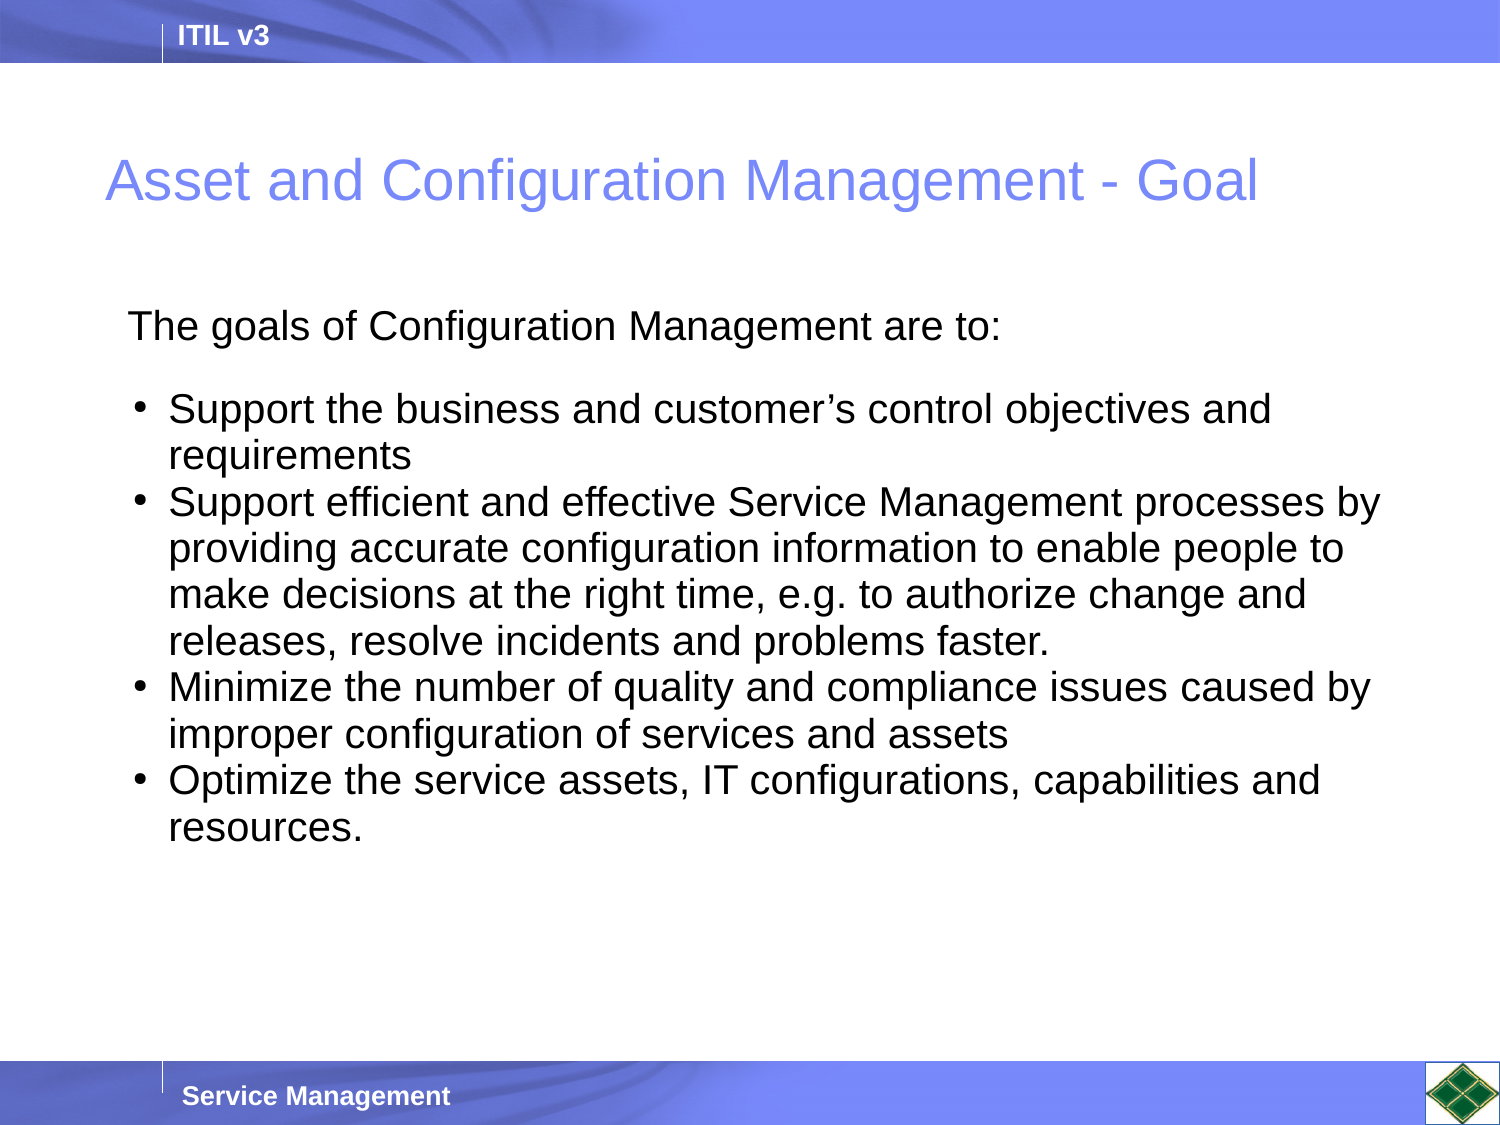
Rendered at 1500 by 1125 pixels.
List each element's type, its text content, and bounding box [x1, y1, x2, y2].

picture [0, 0, 1500, 63]
text_box Support the business and customer’s control objectives and requirements Support efficient and effective Service Management processes by providing accurate configuration information to enable people to make decisions at the right time, e.g. to authorize change and releases, resolve incidents and problems faster. Minimize the number of quality and compliance issues caused by improper configuration of services and assets Optimize the service assets, IT configurations, capabilities and resources. [118, 377, 1418, 861]
text_box Asset and Configuration Management - Goal [90, 121, 1443, 221]
text_box The goals of Configuration Management are to: [112, 291, 1388, 932]
picture [1426, 1063, 1499, 1124]
picture [0, 1061, 1500, 1125]
